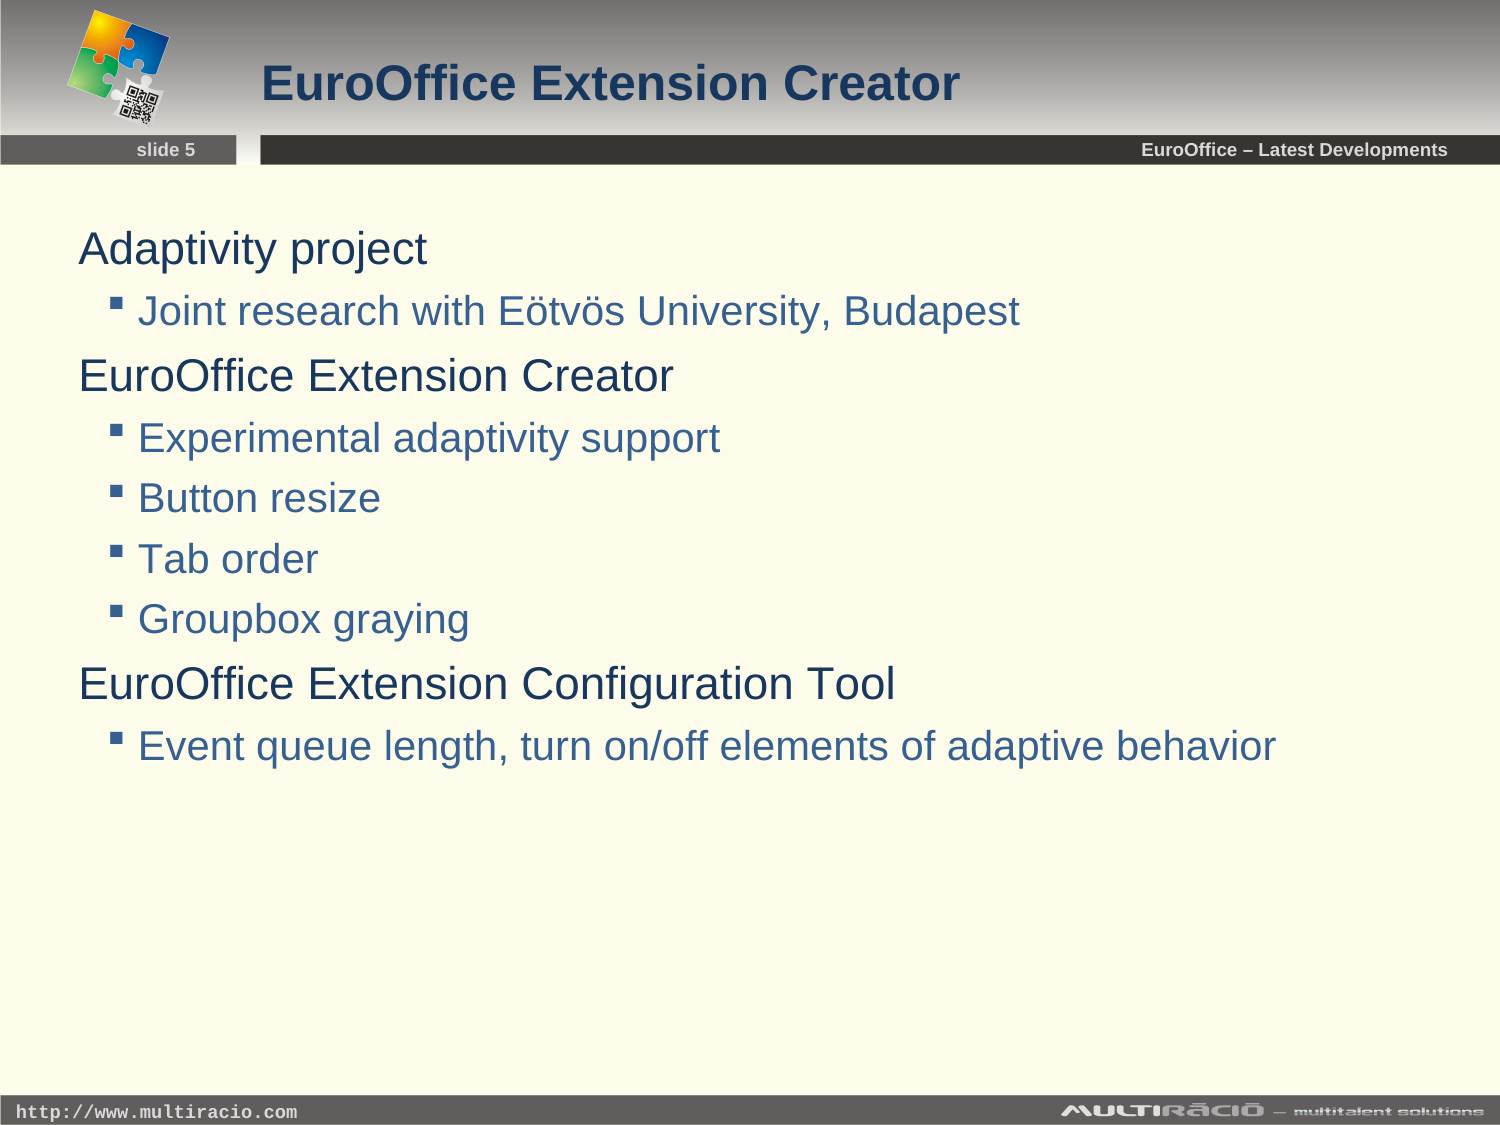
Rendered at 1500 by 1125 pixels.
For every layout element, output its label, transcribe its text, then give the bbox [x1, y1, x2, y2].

picture [0, 0, 1500, 1125]
title EuroOffice Extension Creator [246, 35, 1397, 111]
text_box EuroOffice – Latest Developments [304, 137, 1468, 161]
list Adaptivity project Joint research with Eötvös University, Budapest EuroOffice Extension Creator Experimental adaptivity support Button resize Tab order Groupbox graying EuroOffice Extension Configuration Tool Event queue length, turn on/off elements of adaptive behavior [63, 210, 1442, 1067]
text_box slide <number> [58, 137, 211, 161]
